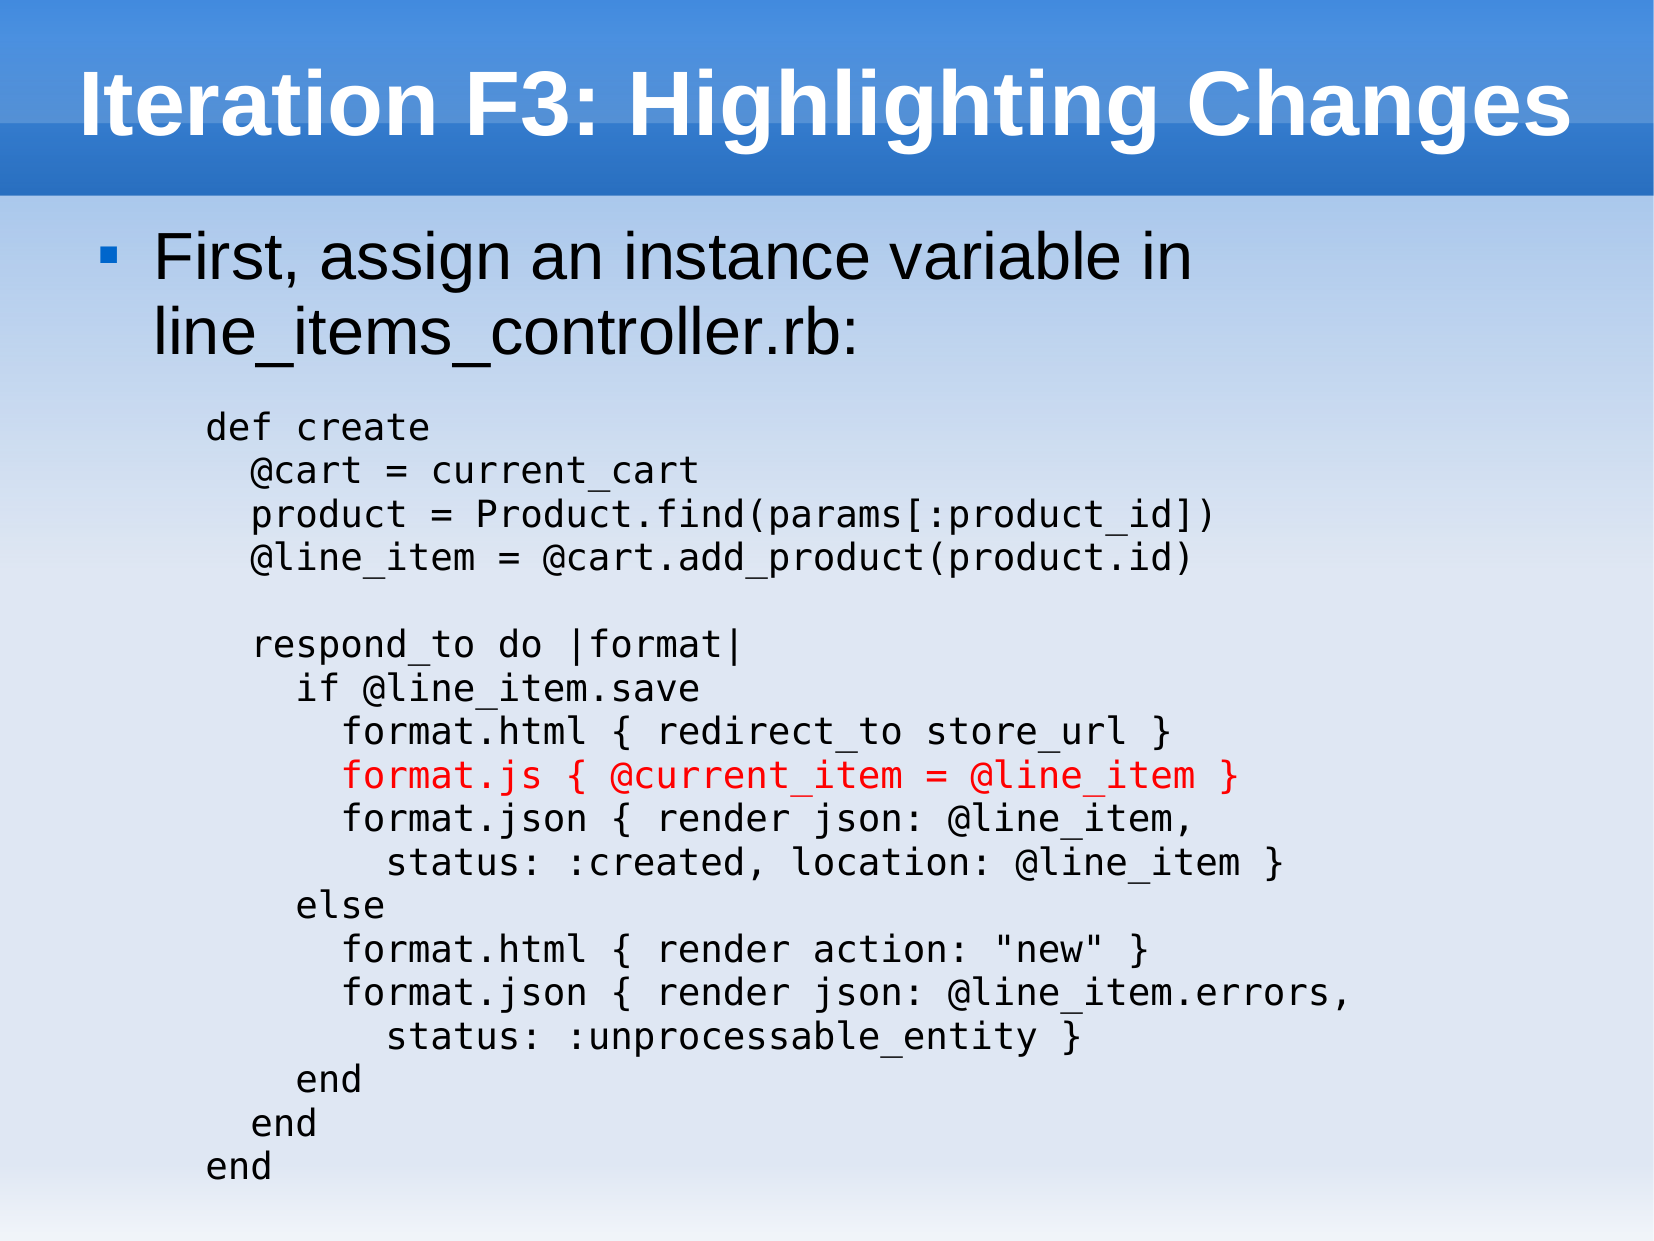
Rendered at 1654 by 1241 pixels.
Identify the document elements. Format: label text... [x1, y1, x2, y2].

text_box def create @cart = current_cart product = Product.find(params[:product_id]) @line_item = @cart.add_product(product.id) respond_to do |format| if @line_item.save format.html { redirect_to store_url } format.js { @current_item = @line_item } format.json { render json: @line_item, status: :created, location: @line_item } else format.html { render action: "new" } format.json { render json: @line_item.errors, status: :unprocessable_entity } end end end [190, 397, 1488, 1197]
list First, assign an instance variable in line_items_controller.rb: [82, 219, 1571, 380]
picture [0, 0, 1654, 1241]
title Iteration F3: Highlighting Changes [59, 7, 1595, 200]
